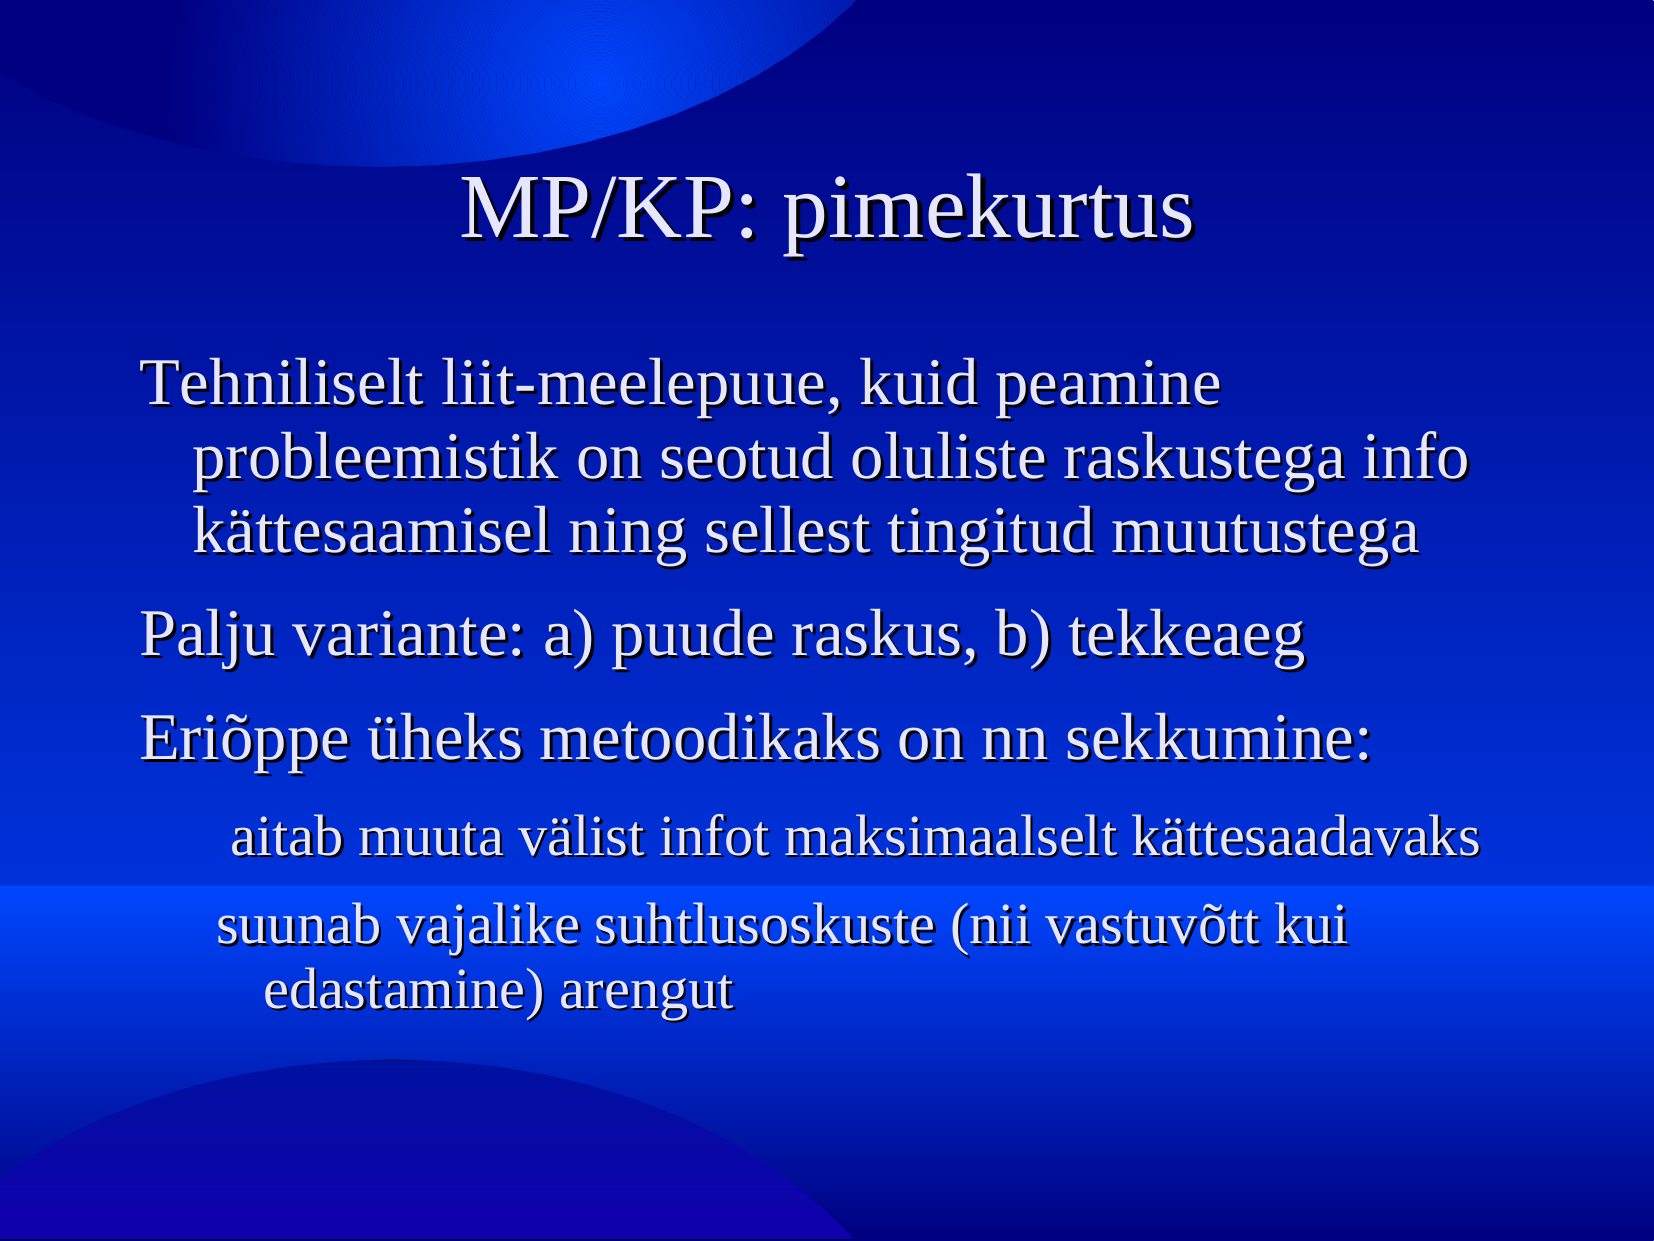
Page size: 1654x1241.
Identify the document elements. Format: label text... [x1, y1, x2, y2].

list Tehniliselt liit-meelepuue, kuid peamine probleemistik on seotud oluliste raskustega info kättesaamisel ning sellest tingitud muutustega Palju variante: a) puude raskus, b) tekkeaeg Eriõppe üheks metoodikaks on nn sekkumine: aitab muuta välist infot maksimaalselt kättesaadavaks suunab vajalike suhtlusoskuste (nii vastuvõtt kui edastamine) arengut [121, 344, 1534, 1127]
title MP/KP: pimekurtus [121, 102, 1534, 311]
